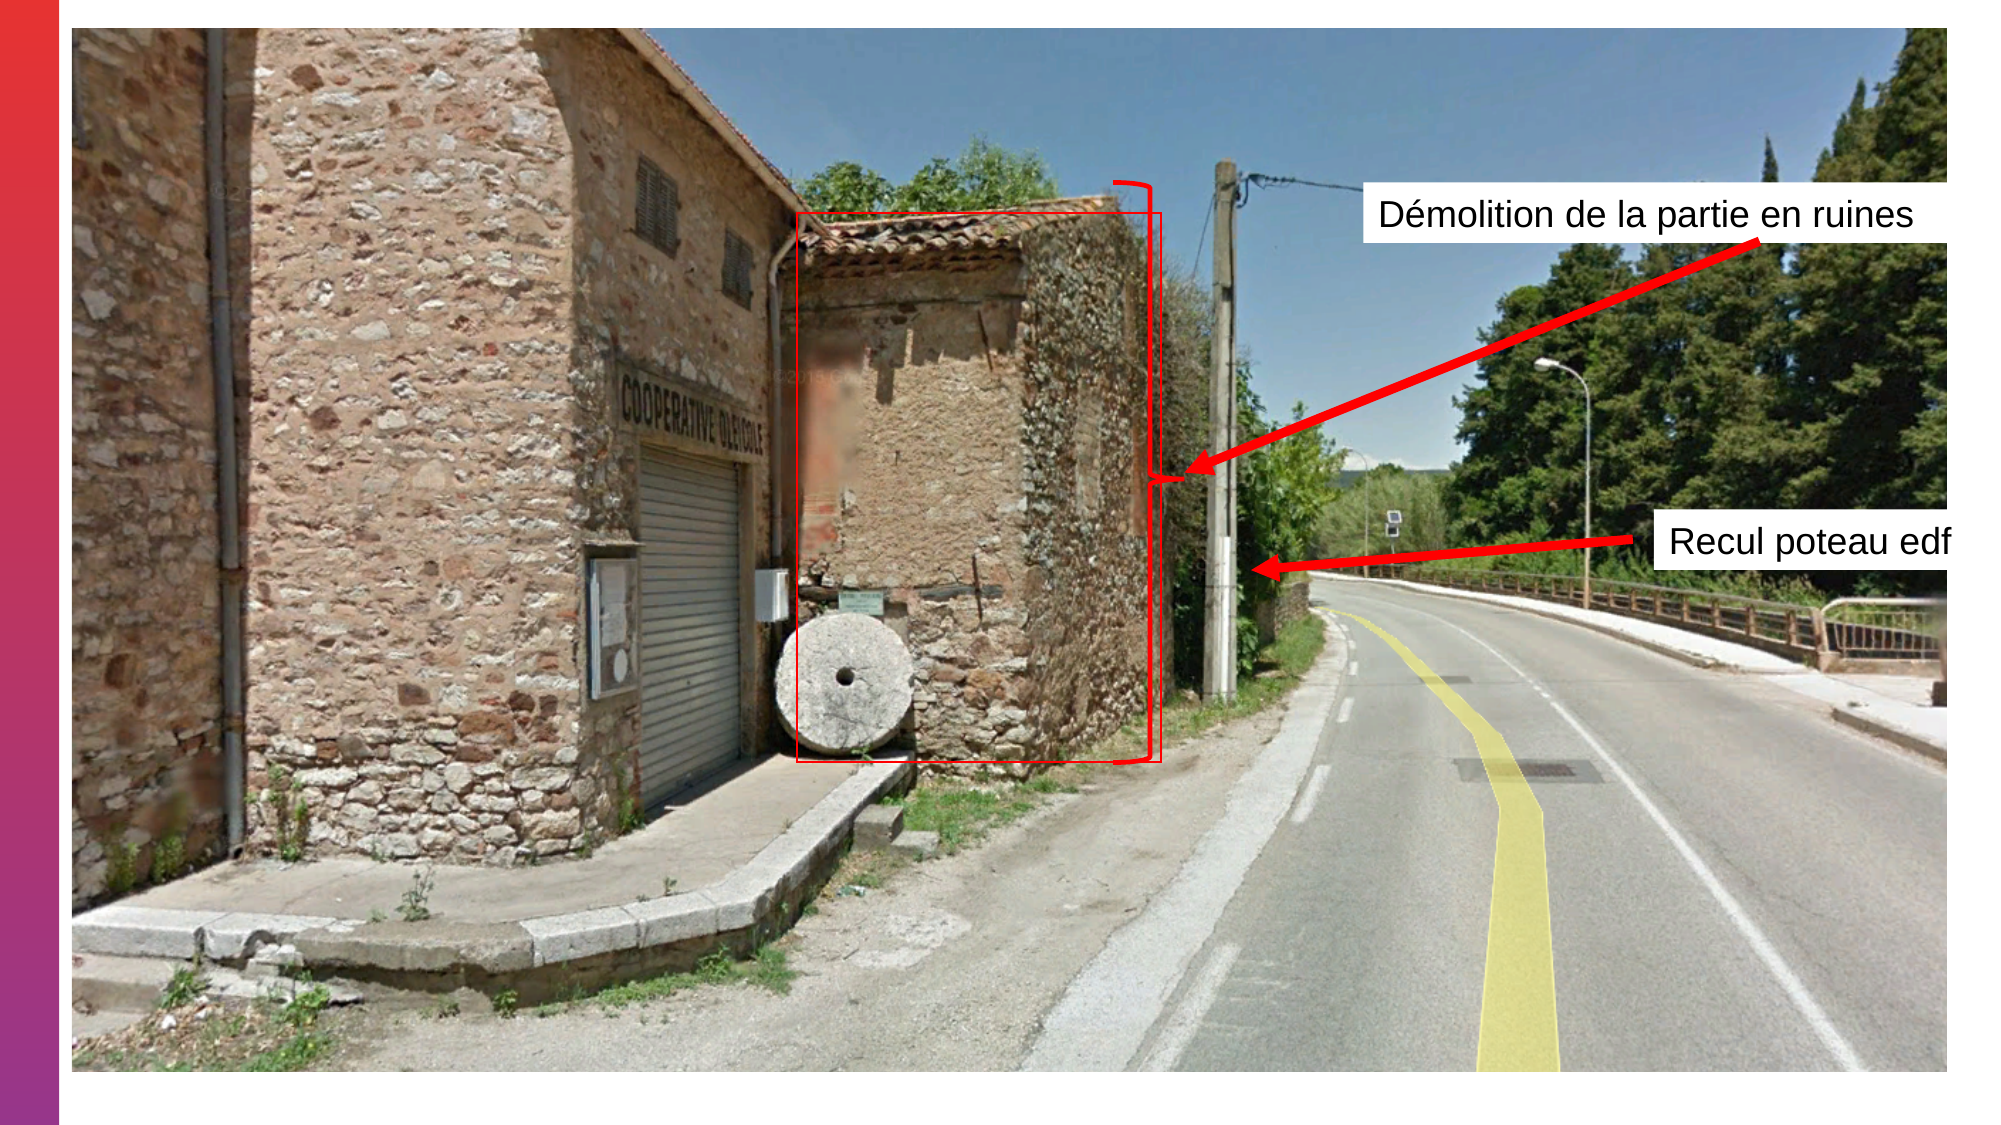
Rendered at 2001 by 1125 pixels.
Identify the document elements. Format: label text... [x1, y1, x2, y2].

picture [71, 28, 1947, 1072]
text_box Recul poteau edf [1653, 509, 1967, 570]
text_box Démolition de la partie en ruines [1363, 182, 1947, 243]
